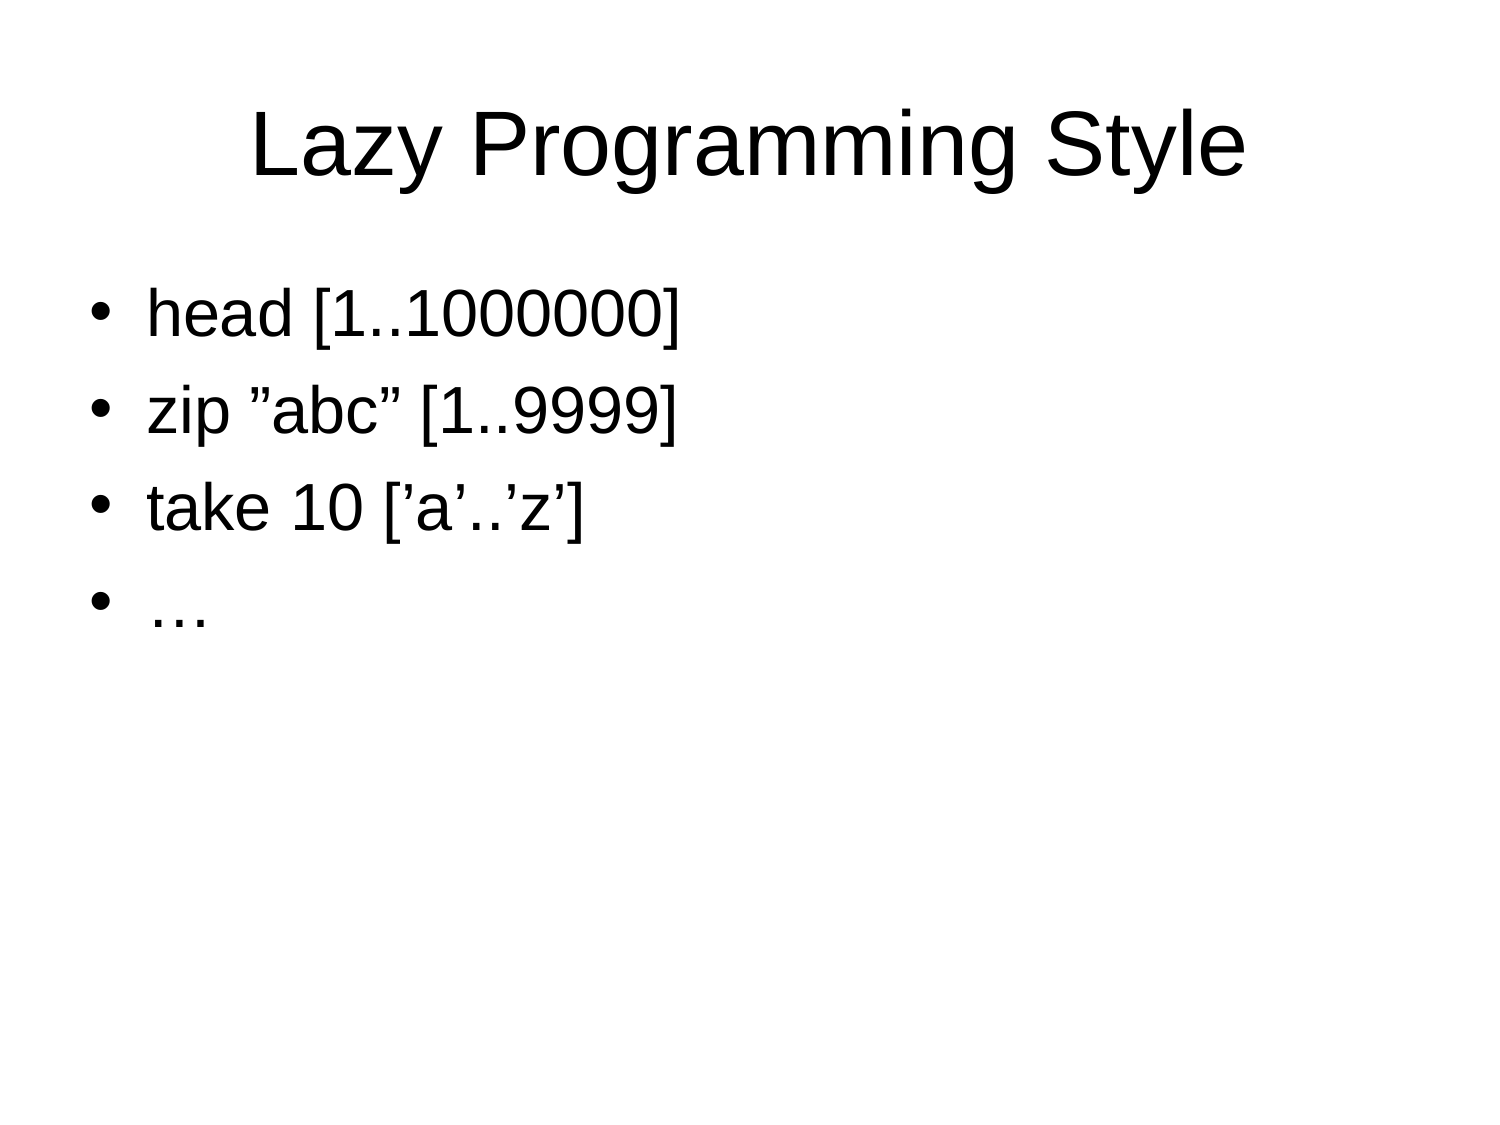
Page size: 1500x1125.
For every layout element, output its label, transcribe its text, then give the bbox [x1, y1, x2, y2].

title Lazy Programming Style [75, 45, 1426, 233]
list head [1..1000000] zip ”abc” [1..9999] take 10 [’a’..’z’] … [75, 262, 1426, 1005]
